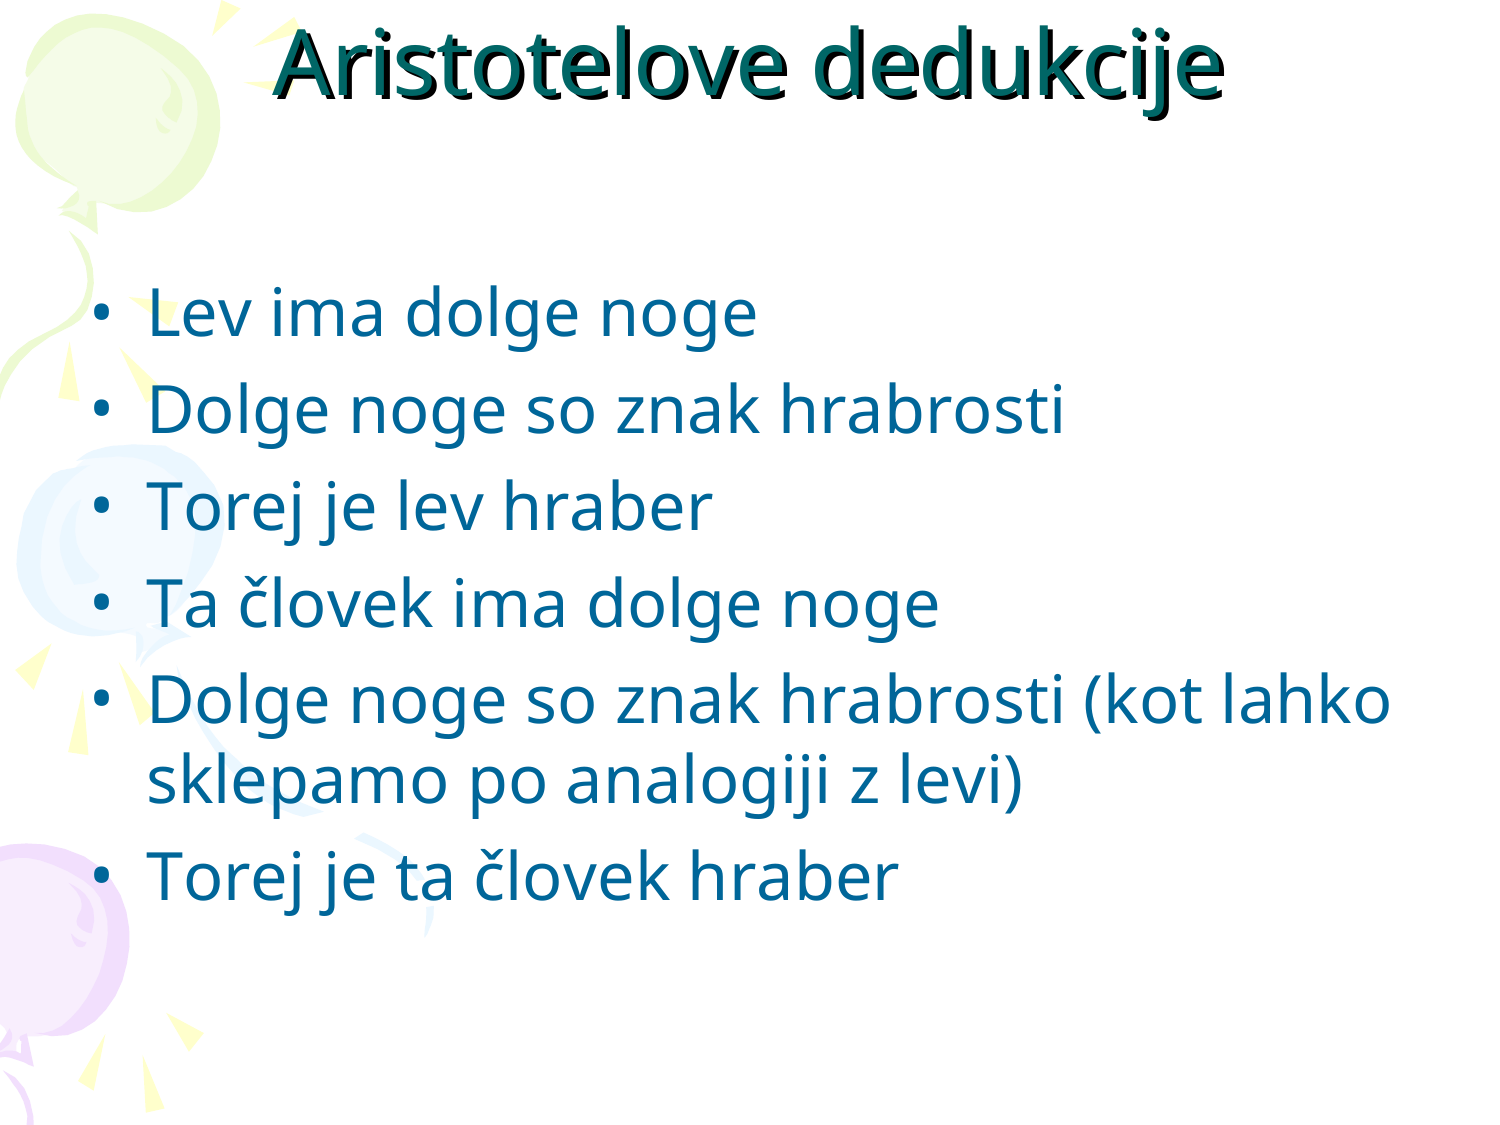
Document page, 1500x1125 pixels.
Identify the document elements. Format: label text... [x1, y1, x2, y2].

title Aristotelove dedukcije [72, 16, 1426, 233]
list Lev ima dolge noge Dolge noge so znak hrabrosti Torej je lev hraber Ta človek ima dolge noge Dolge noge so znak hrabrosti (kot lahko sklepamo po analogiji z levi) Torej je ta človek hraber [75, 262, 1426, 994]
